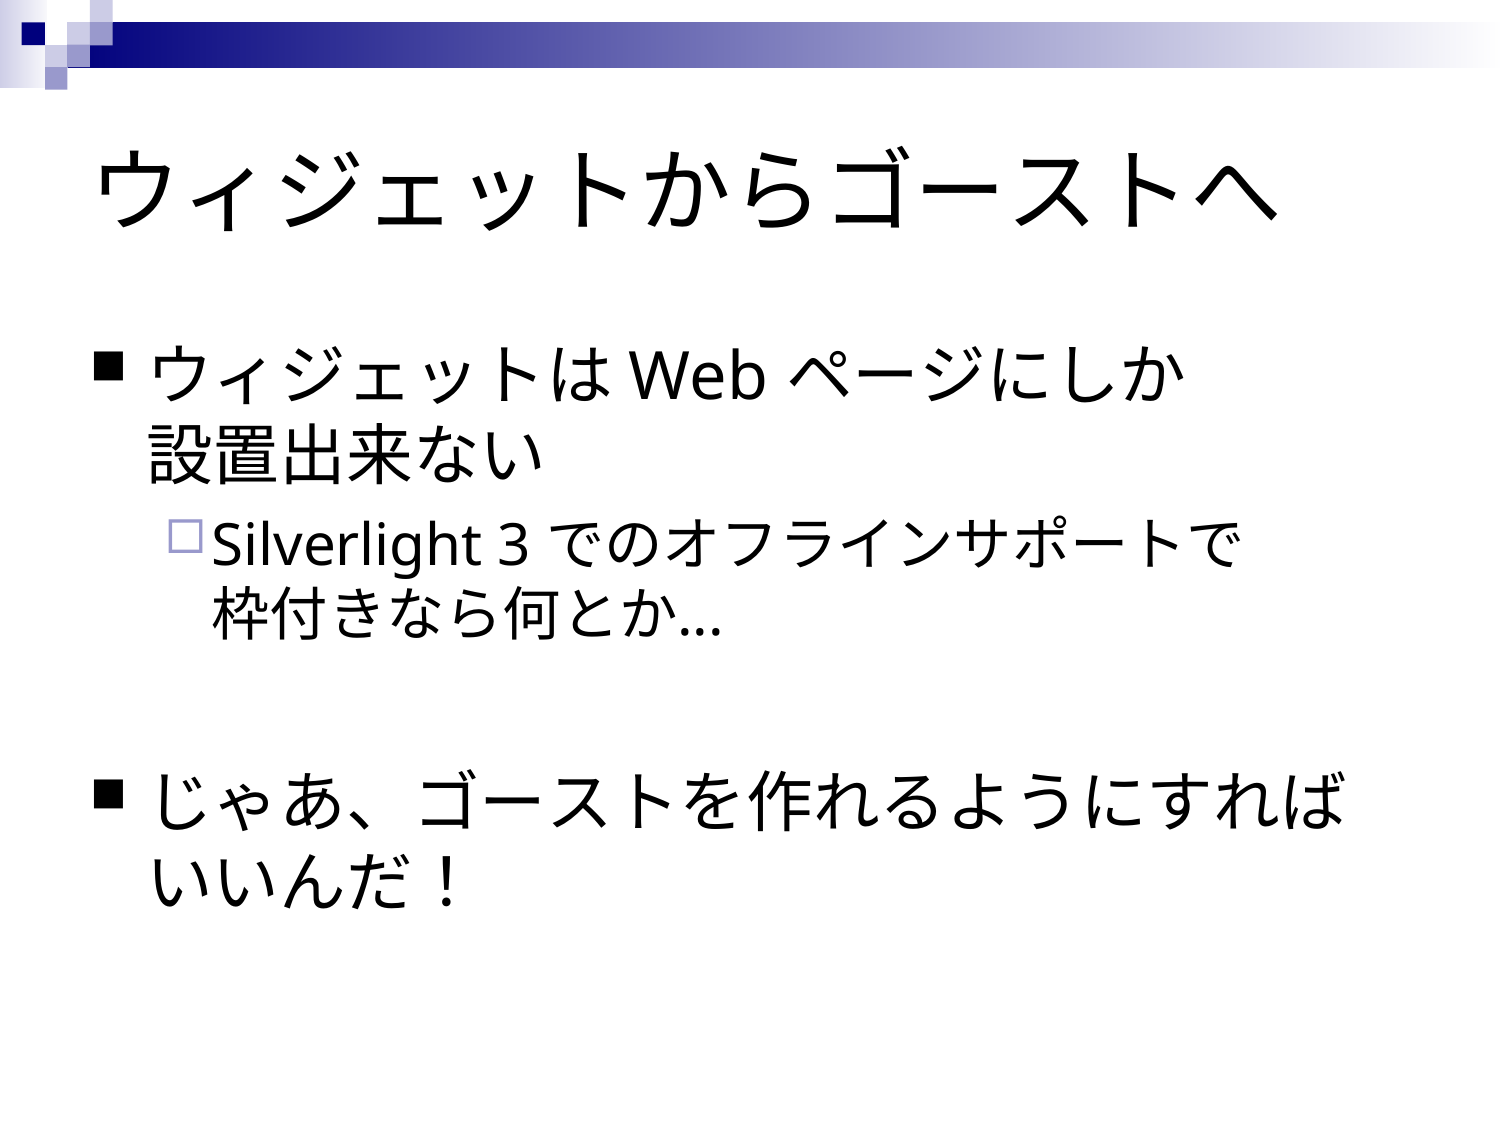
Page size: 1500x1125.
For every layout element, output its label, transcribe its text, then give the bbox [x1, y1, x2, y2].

list ウィジェットは Web ページにしか 設置出来ない Silverlight 3 でのオフラインサポートで 枠付きなら何とか... じゃあ、ゴーストを作れるようにすれば いいんだ！ [75, 324, 1426, 1021]
title ウィジェットからゴーストへ [75, 69, 1426, 306]
